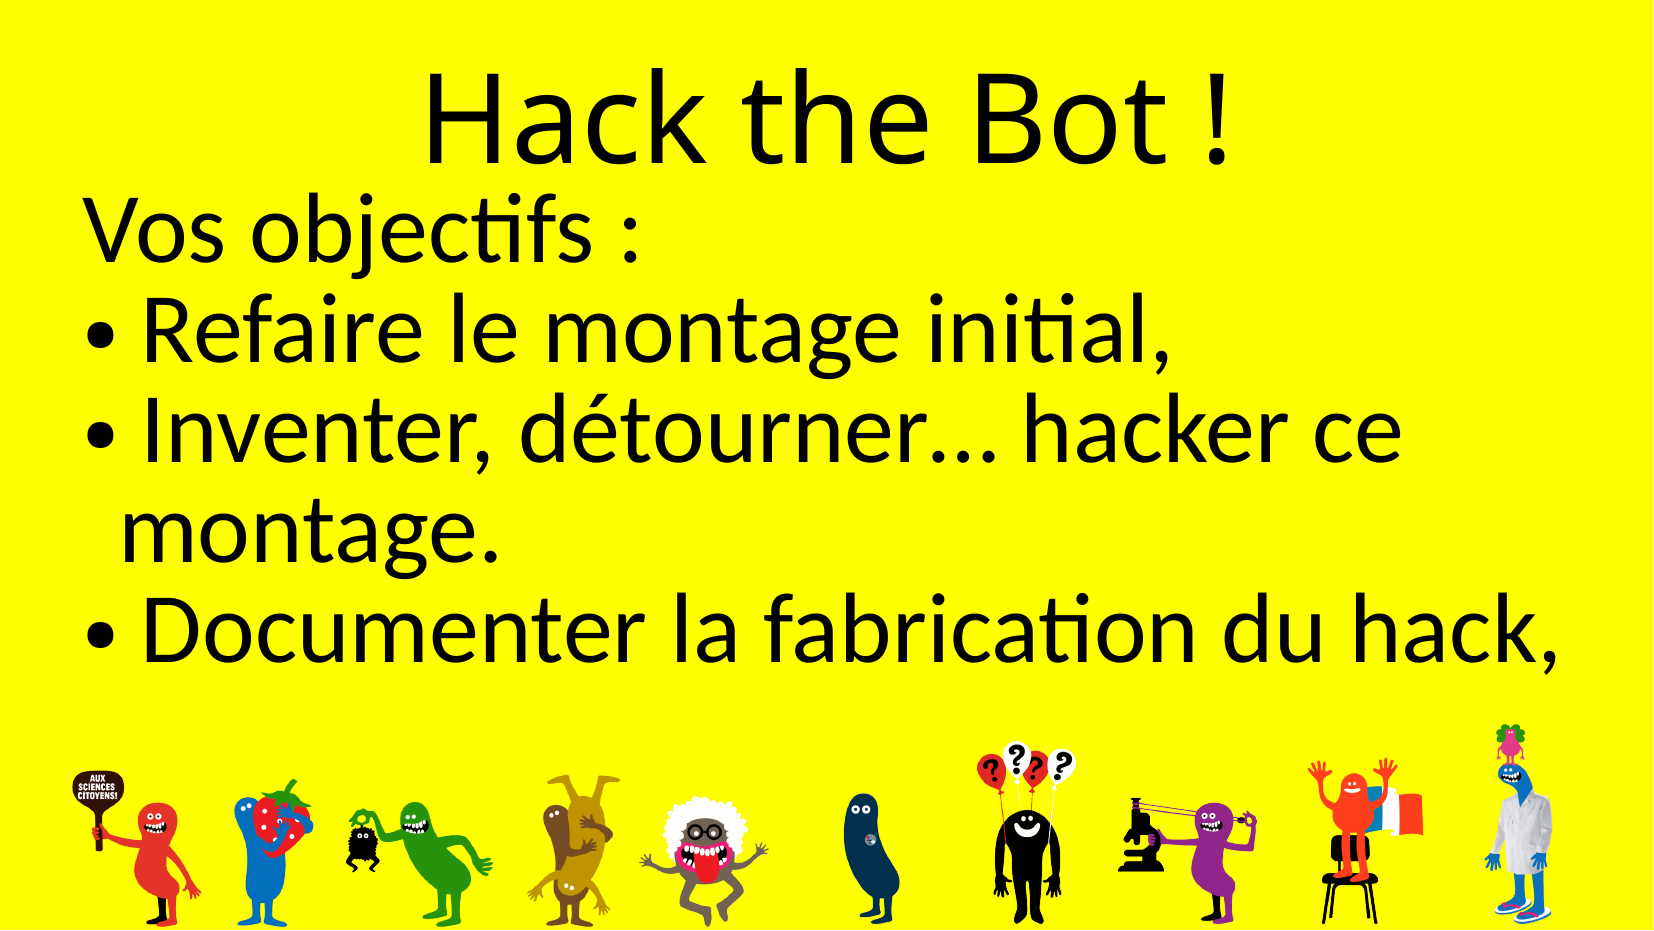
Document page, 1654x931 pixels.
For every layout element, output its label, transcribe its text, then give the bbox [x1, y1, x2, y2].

title Hack the Bot ! [82, 28, 1571, 201]
picture [64, 765, 778, 931]
subtitle Vos objectifs : Refaire le montage initial, Inventer, détourner… hacker ce montage. Documenter la fabrication du hack, [82, 201, 1571, 788]
picture [807, 721, 1589, 931]
